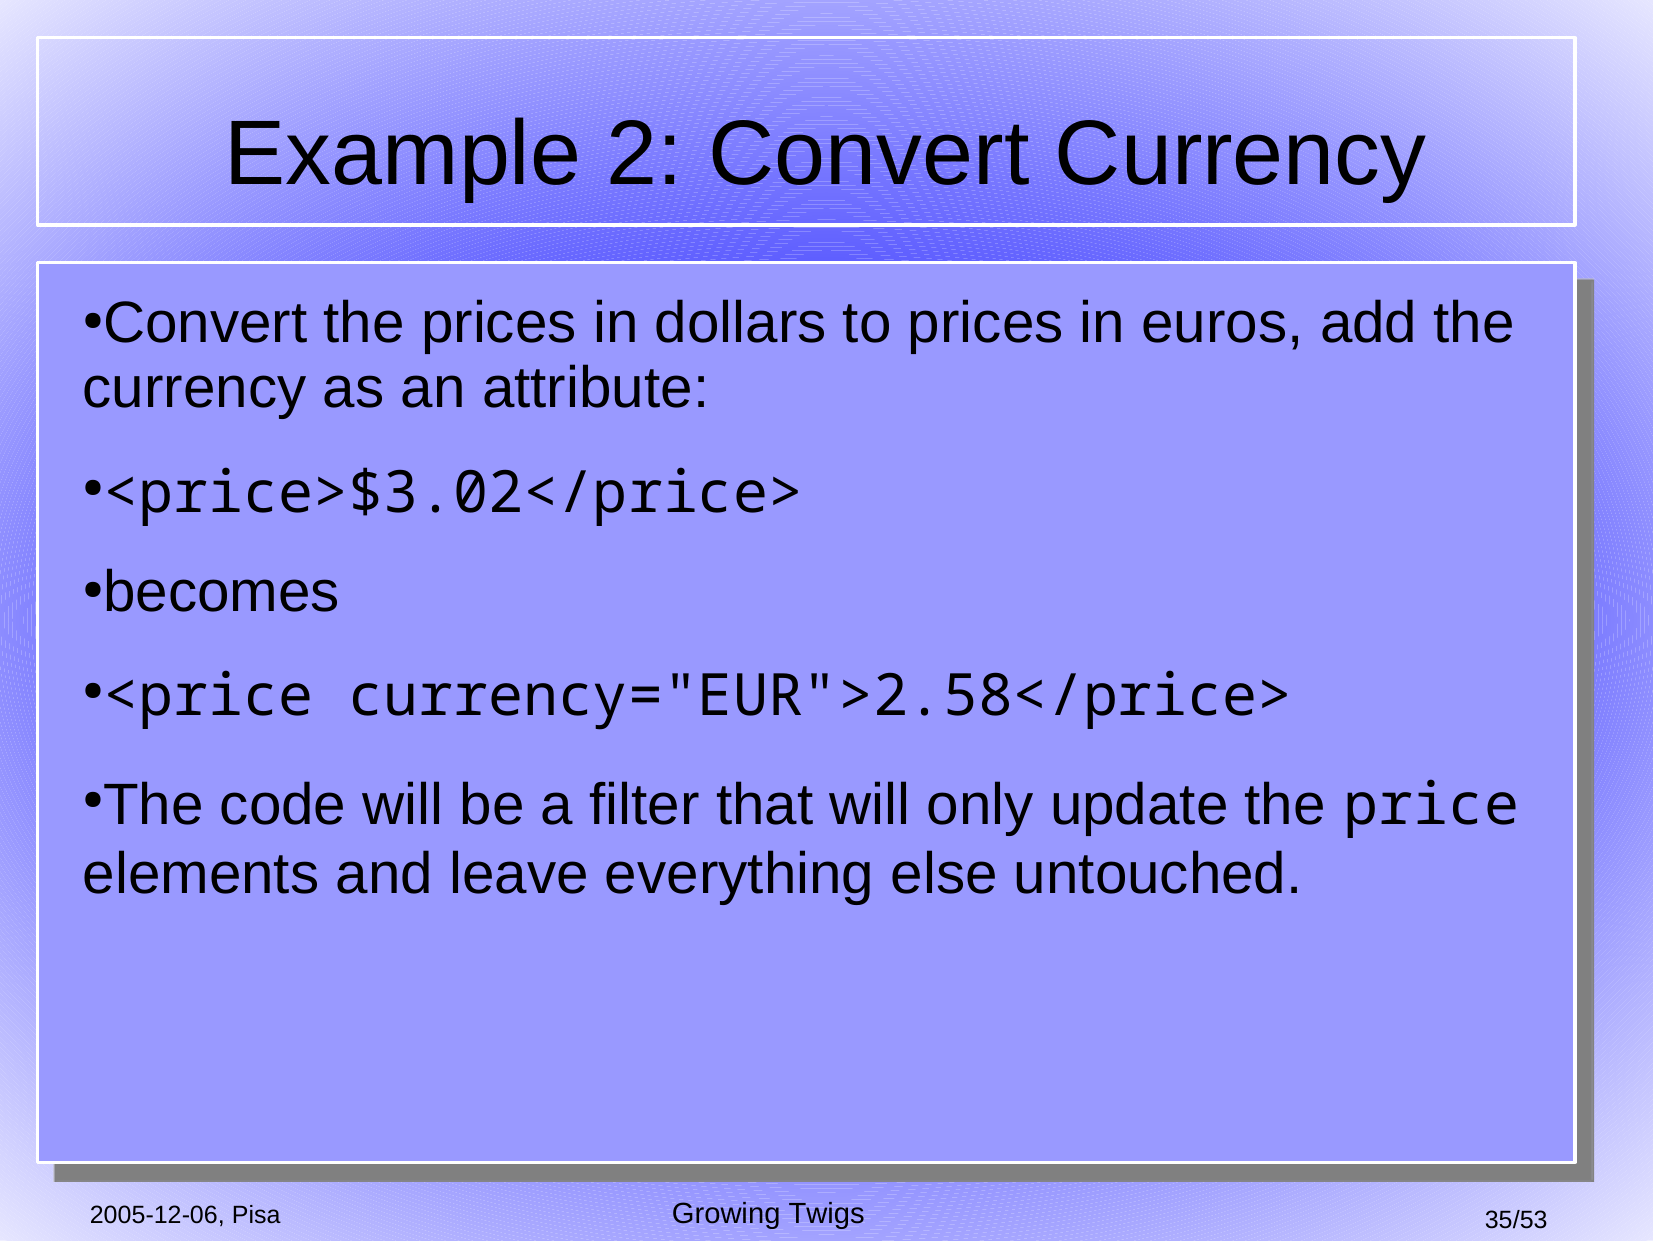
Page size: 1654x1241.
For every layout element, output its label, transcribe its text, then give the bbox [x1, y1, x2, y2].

list Convert the prices in dollars to prices in euros, add the currency as an attribute: <price>$3.02</price> becomes <price currency="EUR">2.58</price> The code will be a filter that will only update the price elements and leave everything else untouched. [82, 290, 1571, 1126]
title Example 2: Convert Currency [82, 49, 1571, 257]
